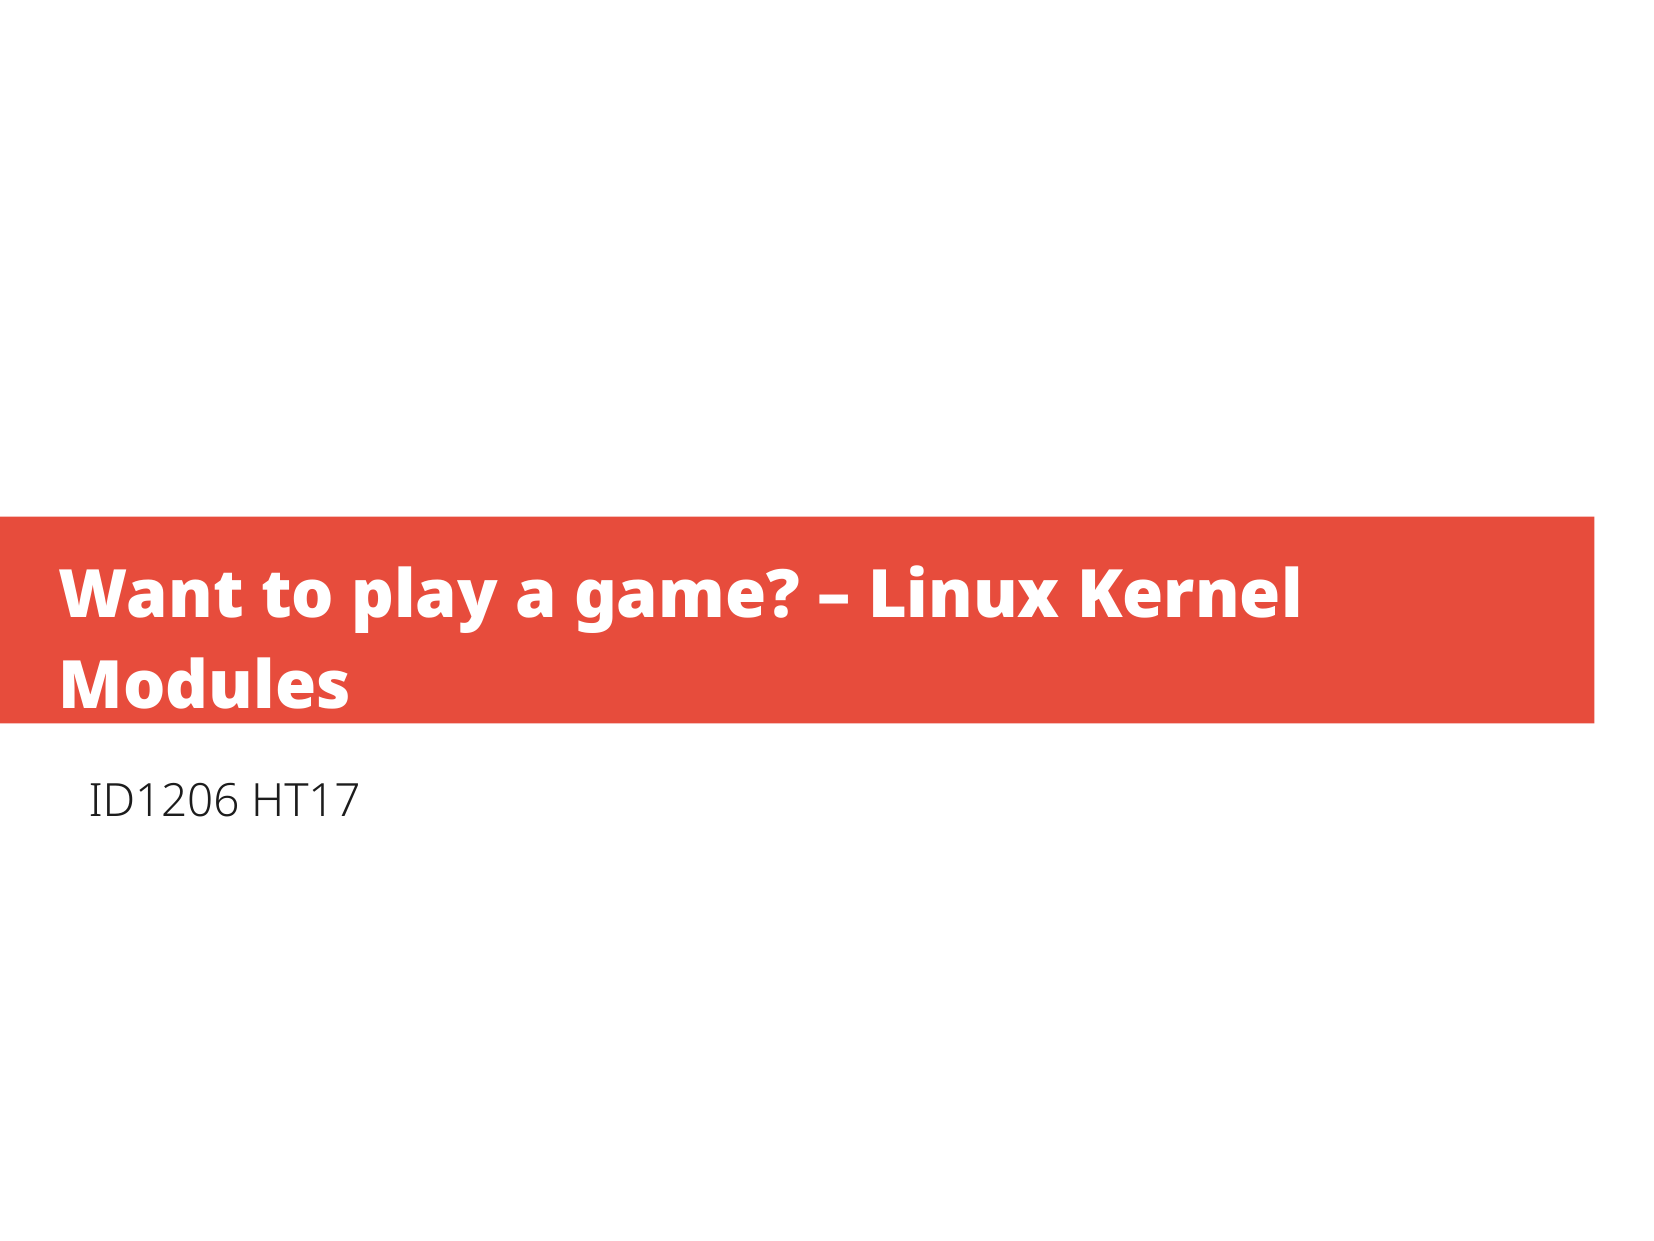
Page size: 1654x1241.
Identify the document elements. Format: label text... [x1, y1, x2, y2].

subtitle ID1206 HT17 [88, 767, 1595, 1182]
title Want to play a game? – Linux Kernel Modules [59, 546, 1595, 694]
